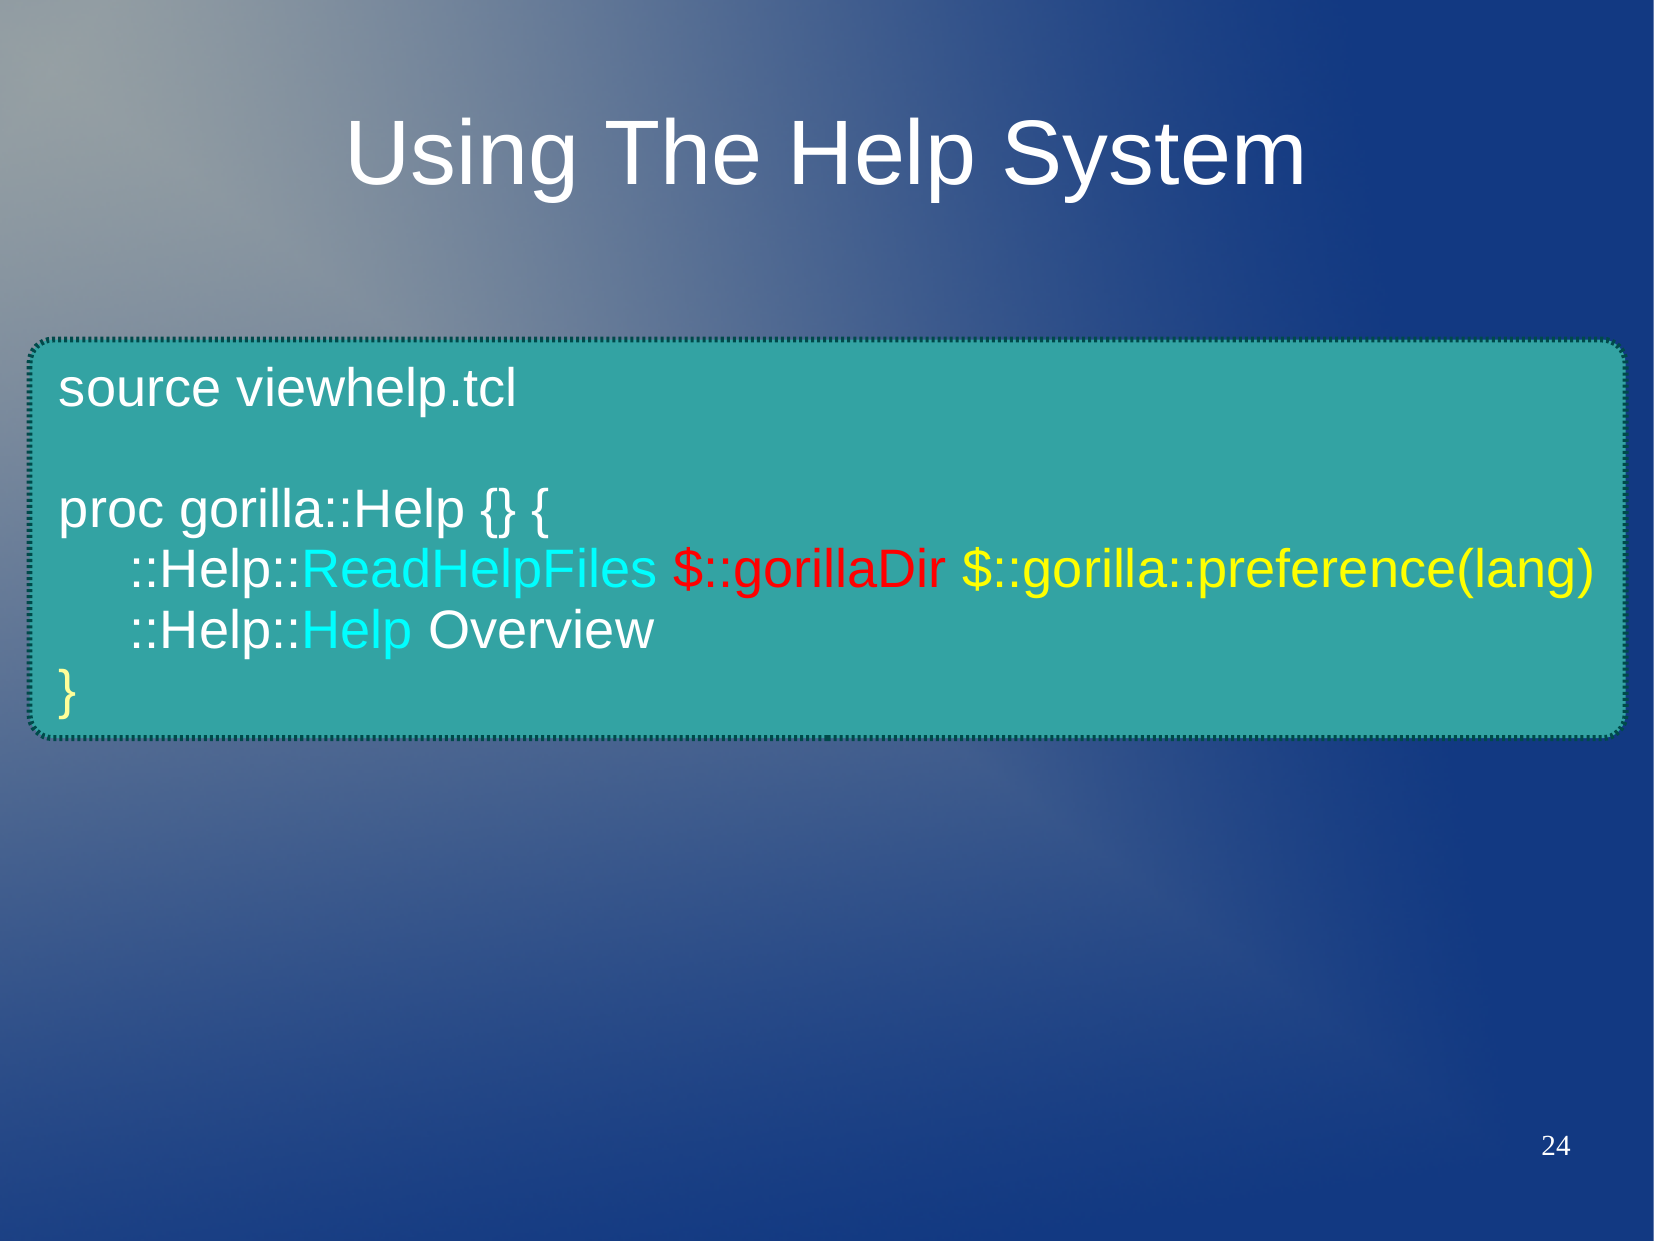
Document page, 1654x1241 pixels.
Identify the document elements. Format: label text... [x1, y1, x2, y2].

title Using The Help System [82, 49, 1571, 257]
text_box source viewhelp.tcl proc gorilla::Help {} { ::Help::ReadHelpFiles $::gorillaDir $::gorilla::preference(lang) ::Help::Help Overview } [29, 339, 1626, 739]
picture [0, 0, 1654, 1241]
